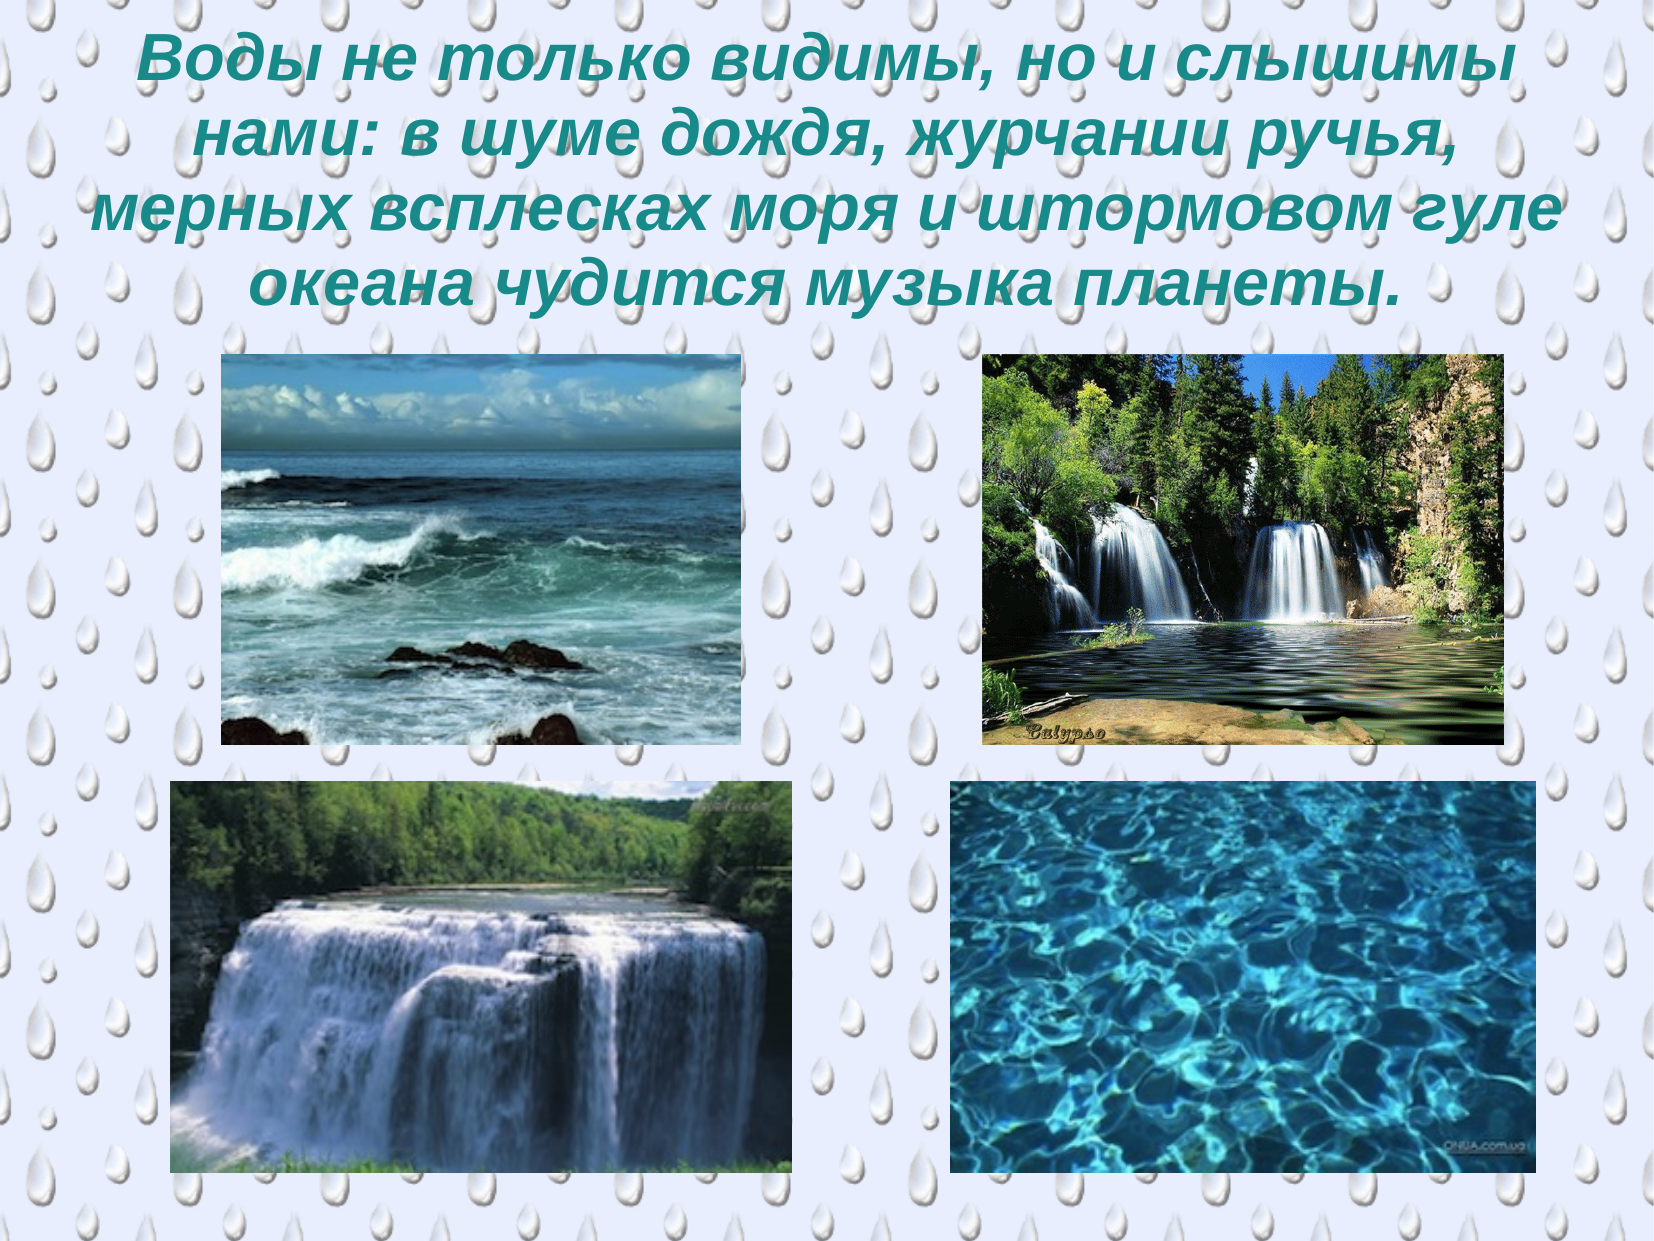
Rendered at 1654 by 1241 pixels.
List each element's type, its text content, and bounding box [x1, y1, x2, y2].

title Воды не только видимы, но и слышимы нами: в шуме дождя, журчании ручья, мерных всплесках моря и штормовом гуле океана чудится музыка планеты. [83, 20, 1572, 319]
picture [0, 0, 1654, 1241]
